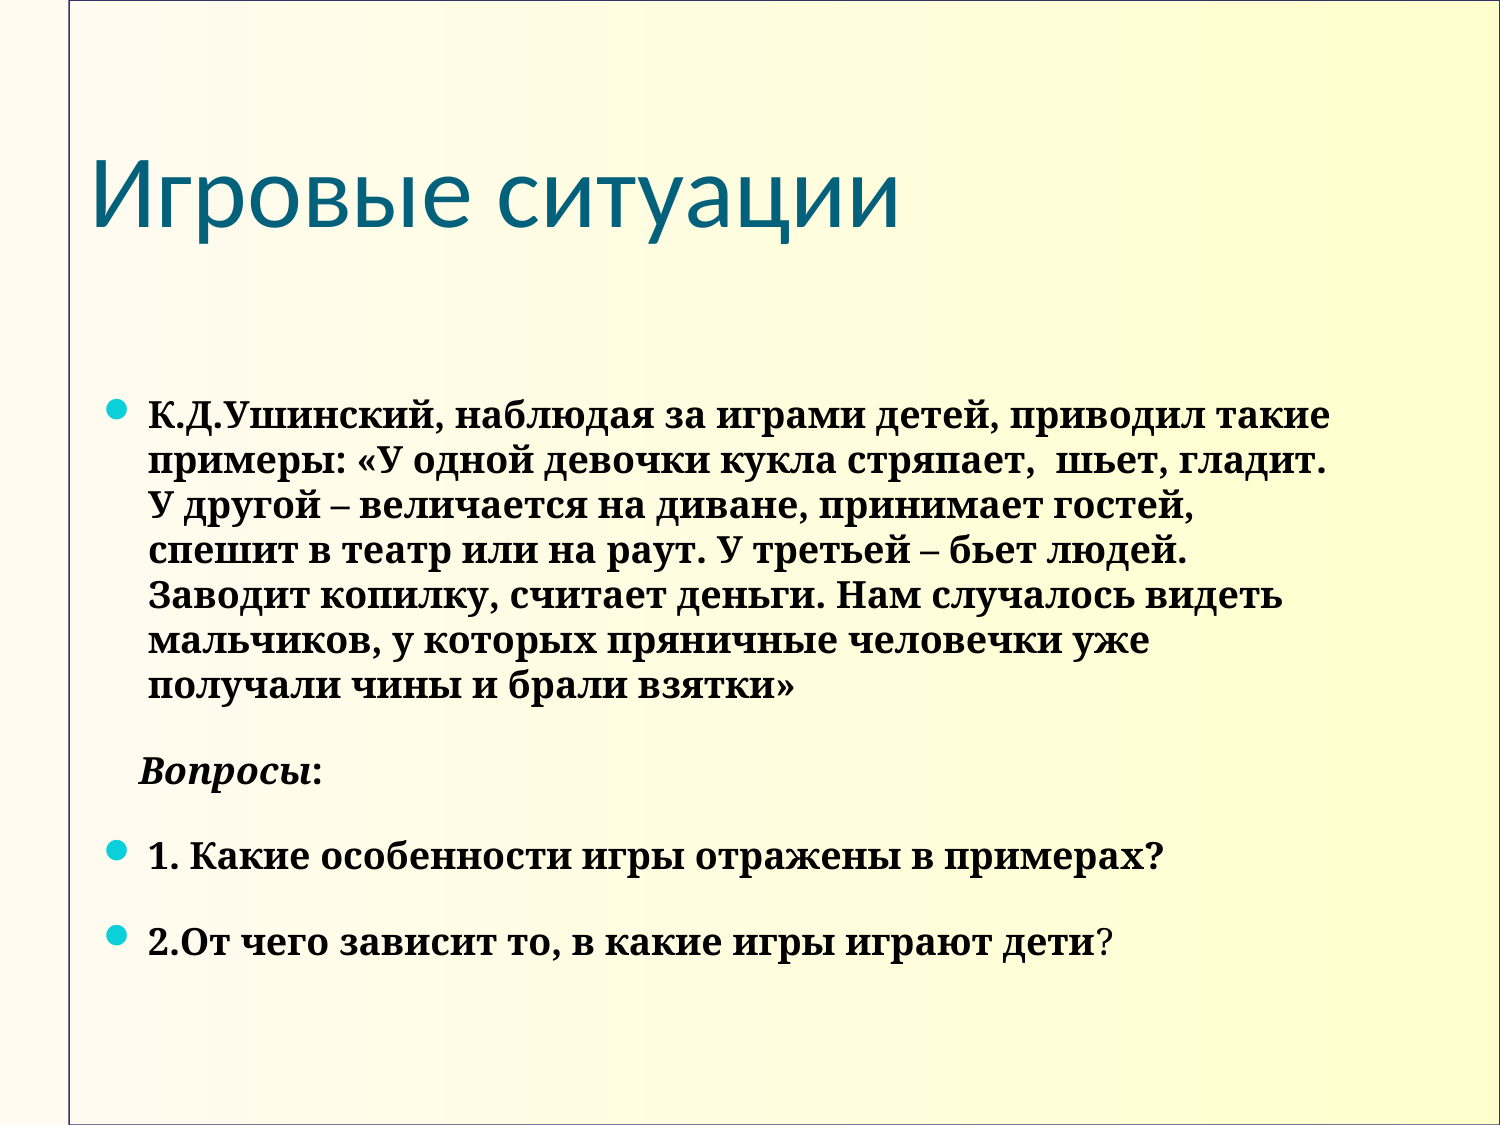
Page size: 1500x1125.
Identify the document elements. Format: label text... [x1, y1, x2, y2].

title Игровые ситуации [75, 115, 1426, 304]
picture [0, 0, 68, 1125]
text_box К.Д.Ушинский, наблюдая за играми детей, приводил такие примеры: «У одной девочки кукла стряпает, шьет, гладит. У другой – величается на диване, принимает гостей, спешит в театр или на раут. У третьей – бьет людей. Заводит копилку, считает деньги. Нам случалось видеть мальчиков, у которых пряничные человечки уже получали чины и брали взятки» Вопросы: 1. Какие особенности игры отражены в примерах? 2.От чего зависит то, в какие игры играют дети? [88, 383, 1351, 1004]
